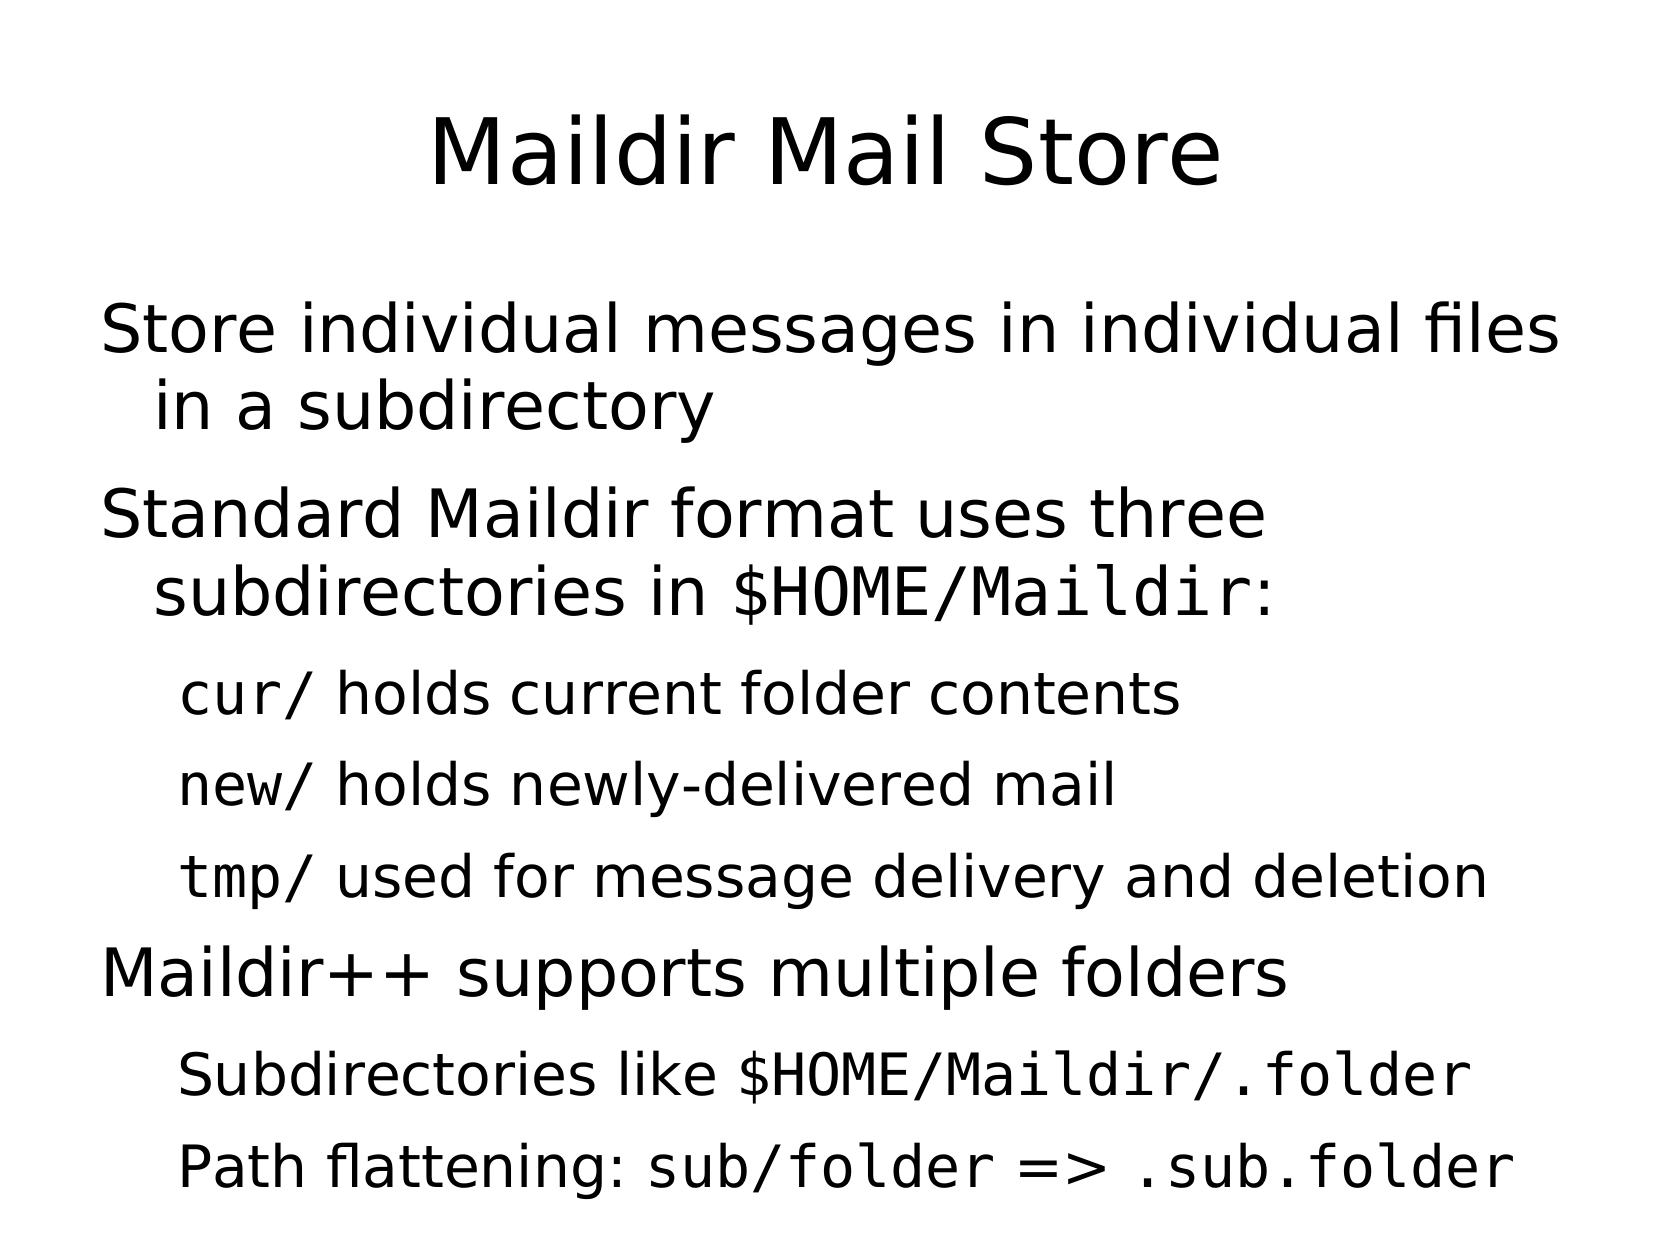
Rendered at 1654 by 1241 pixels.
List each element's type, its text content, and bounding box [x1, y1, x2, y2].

title Maildir Mail Store [82, 56, 1571, 250]
list Store individual messages in individual files in a subdirectory Standard Maildir format uses three subdirectories in $HOME/Maildir: cur/ holds current folder contents new/ holds newly-delivered mail tmp/ used for message delivery and deletion Maildir++ supports multiple folders Subdirectories like $HOME/Maildir/.folder Path flattening: sub/folder => .sub.folder [82, 290, 1571, 1201]
